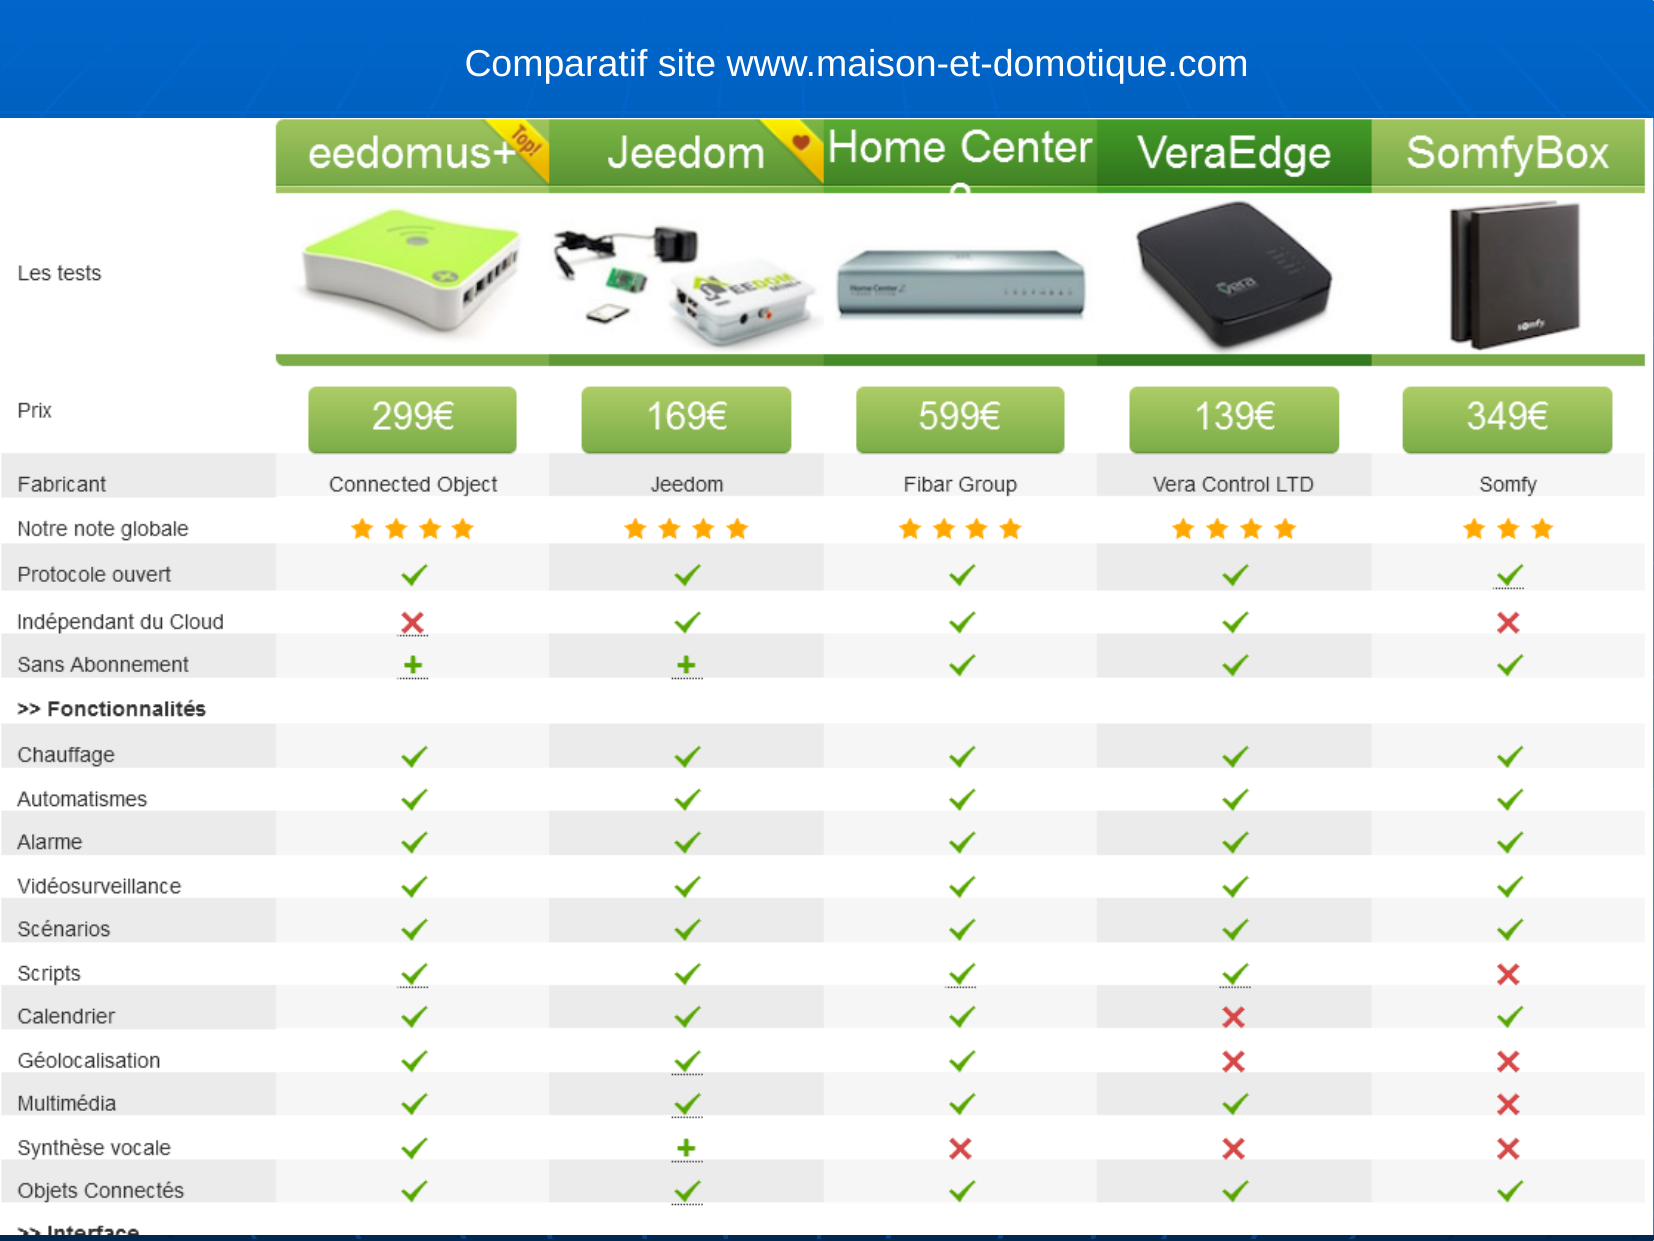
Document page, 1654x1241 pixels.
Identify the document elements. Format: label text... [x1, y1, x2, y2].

picture [0, 118, 1654, 1235]
text_box Comparatif site www.maison-et-domotique.com [449, 35, 1264, 93]
